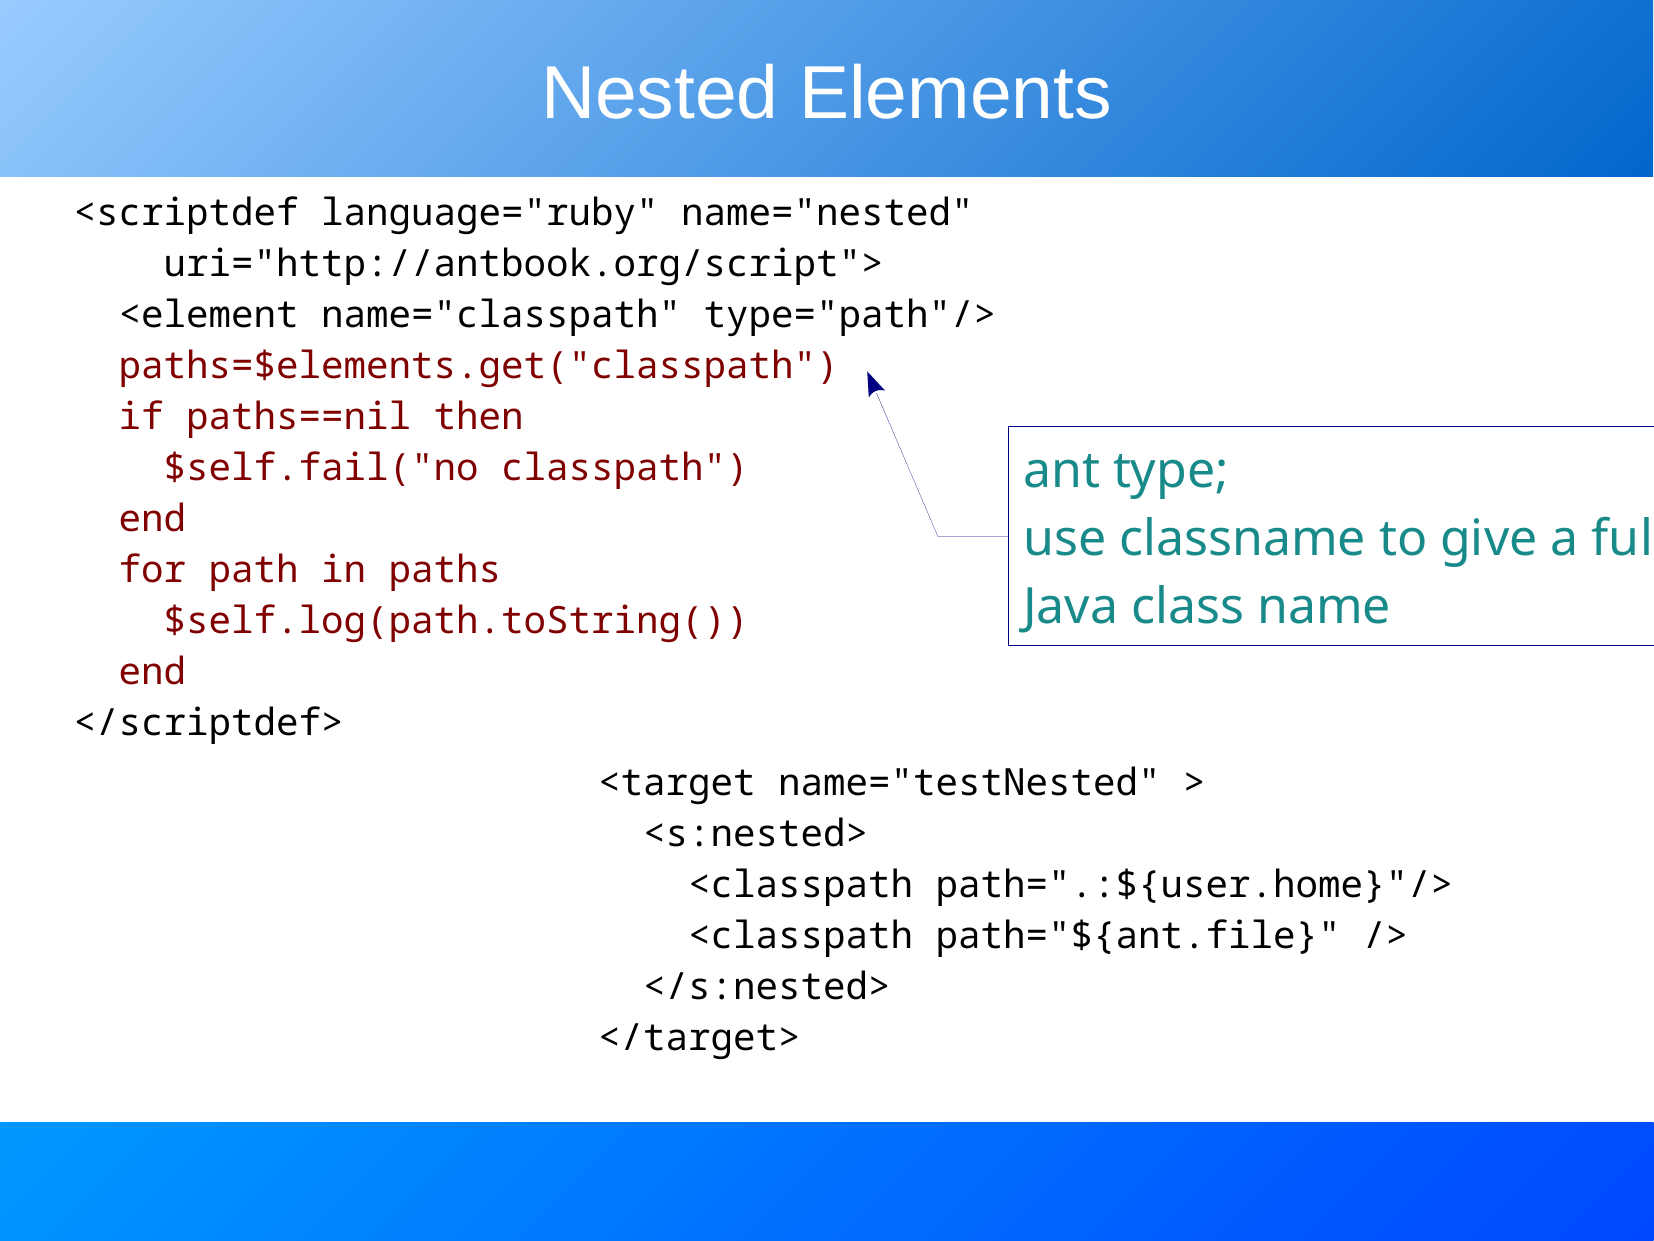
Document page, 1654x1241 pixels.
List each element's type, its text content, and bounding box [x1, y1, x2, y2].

text_box <scriptdef language="ruby" name="nested" uri="http://antbook.org/script"> <element name="classpath" type="path"/> paths=$elements.get("classpath") if paths==nil then $self.fail("no classpath") end for path in paths $self.log(path.toString()) end </scriptdef> [58, 252, 1506, 680]
text_box ant type; use classname to give a full Java class name [1008, 426, 1654, 646]
text_box <target name="testNested" > <s:nested> <classpath path=".:${user.home}"/> <classpath path="${ant.file}" /> </s:nested> </target> [583, 746, 1631, 1071]
title Nested Elements [82, 22, 1571, 163]
